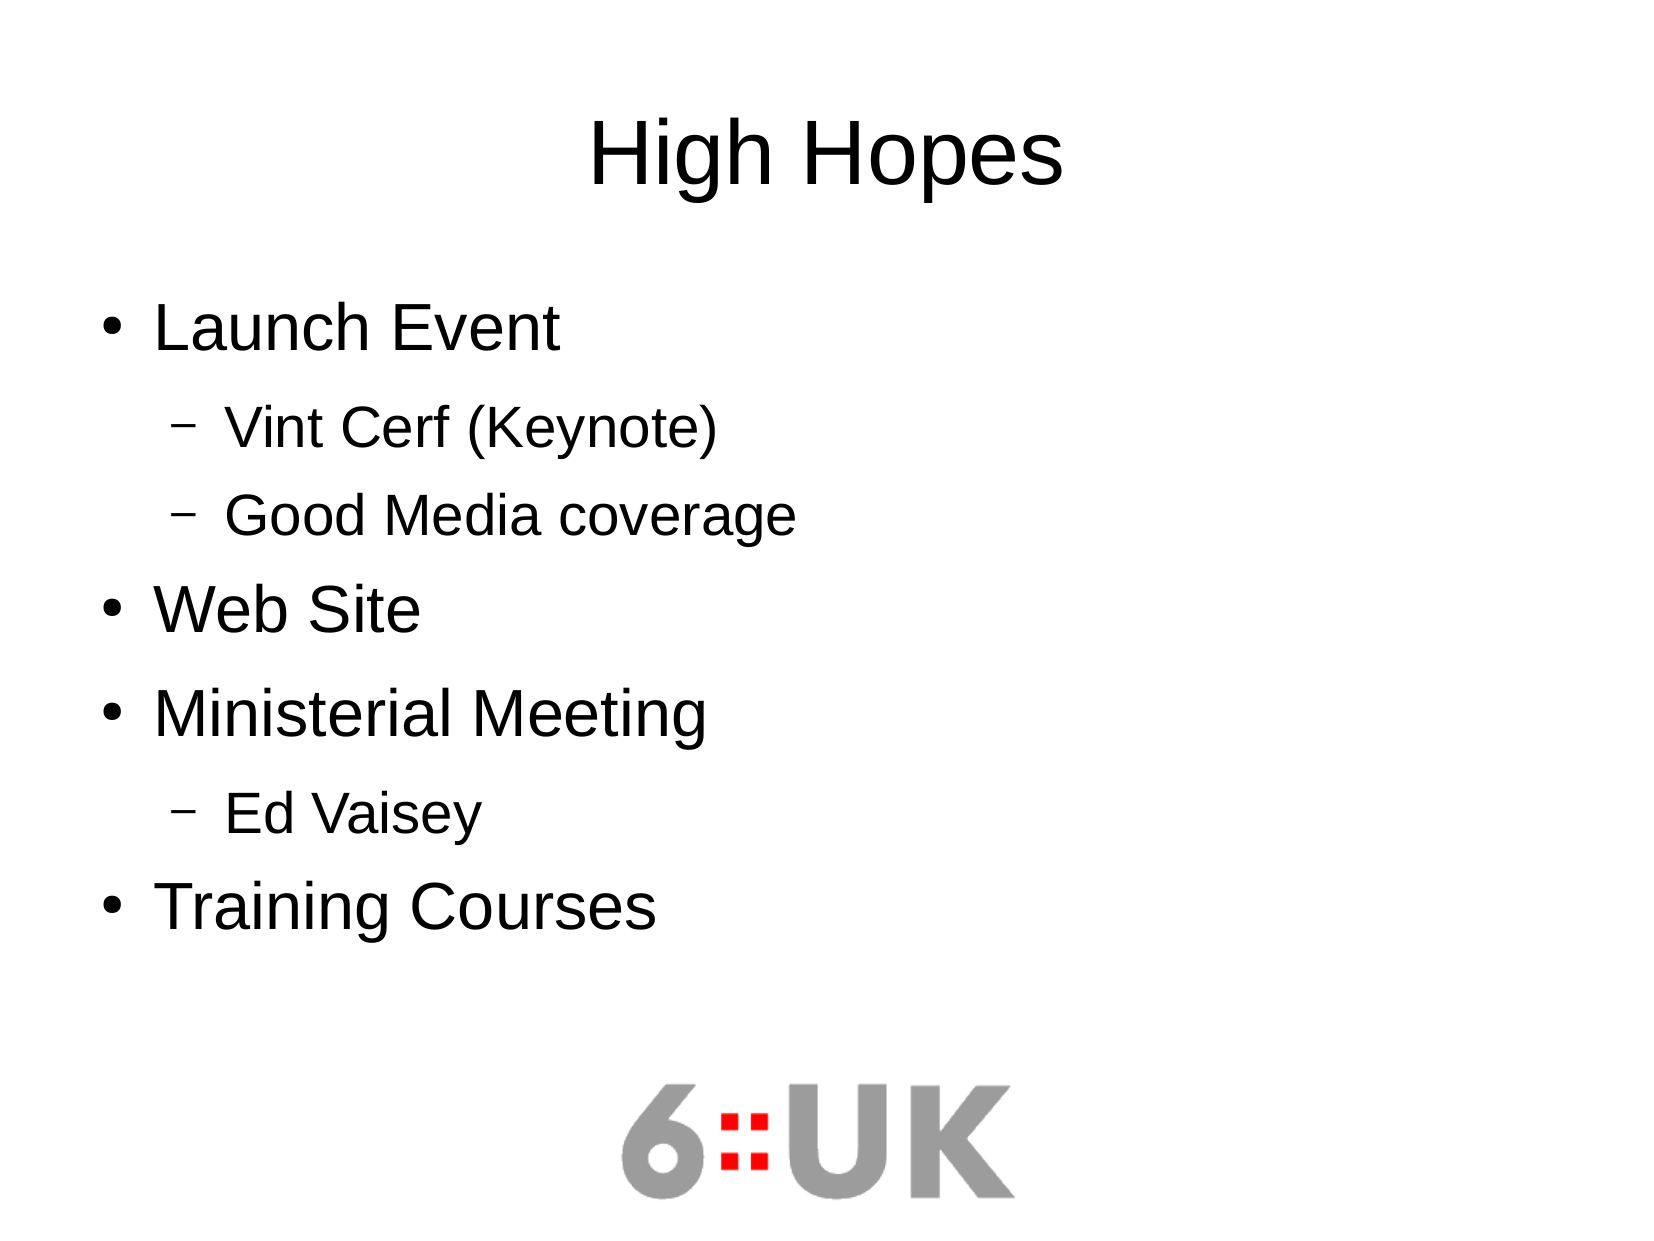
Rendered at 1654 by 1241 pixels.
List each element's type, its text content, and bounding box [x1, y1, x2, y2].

picture [610, 1010, 1028, 1241]
list Launch Event Vint Cerf (Keynote) Good Media coverage Web Site Ministerial Meeting Ed Vaisey Training Courses [82, 290, 1538, 1010]
title High Hopes [82, 49, 1571, 257]
